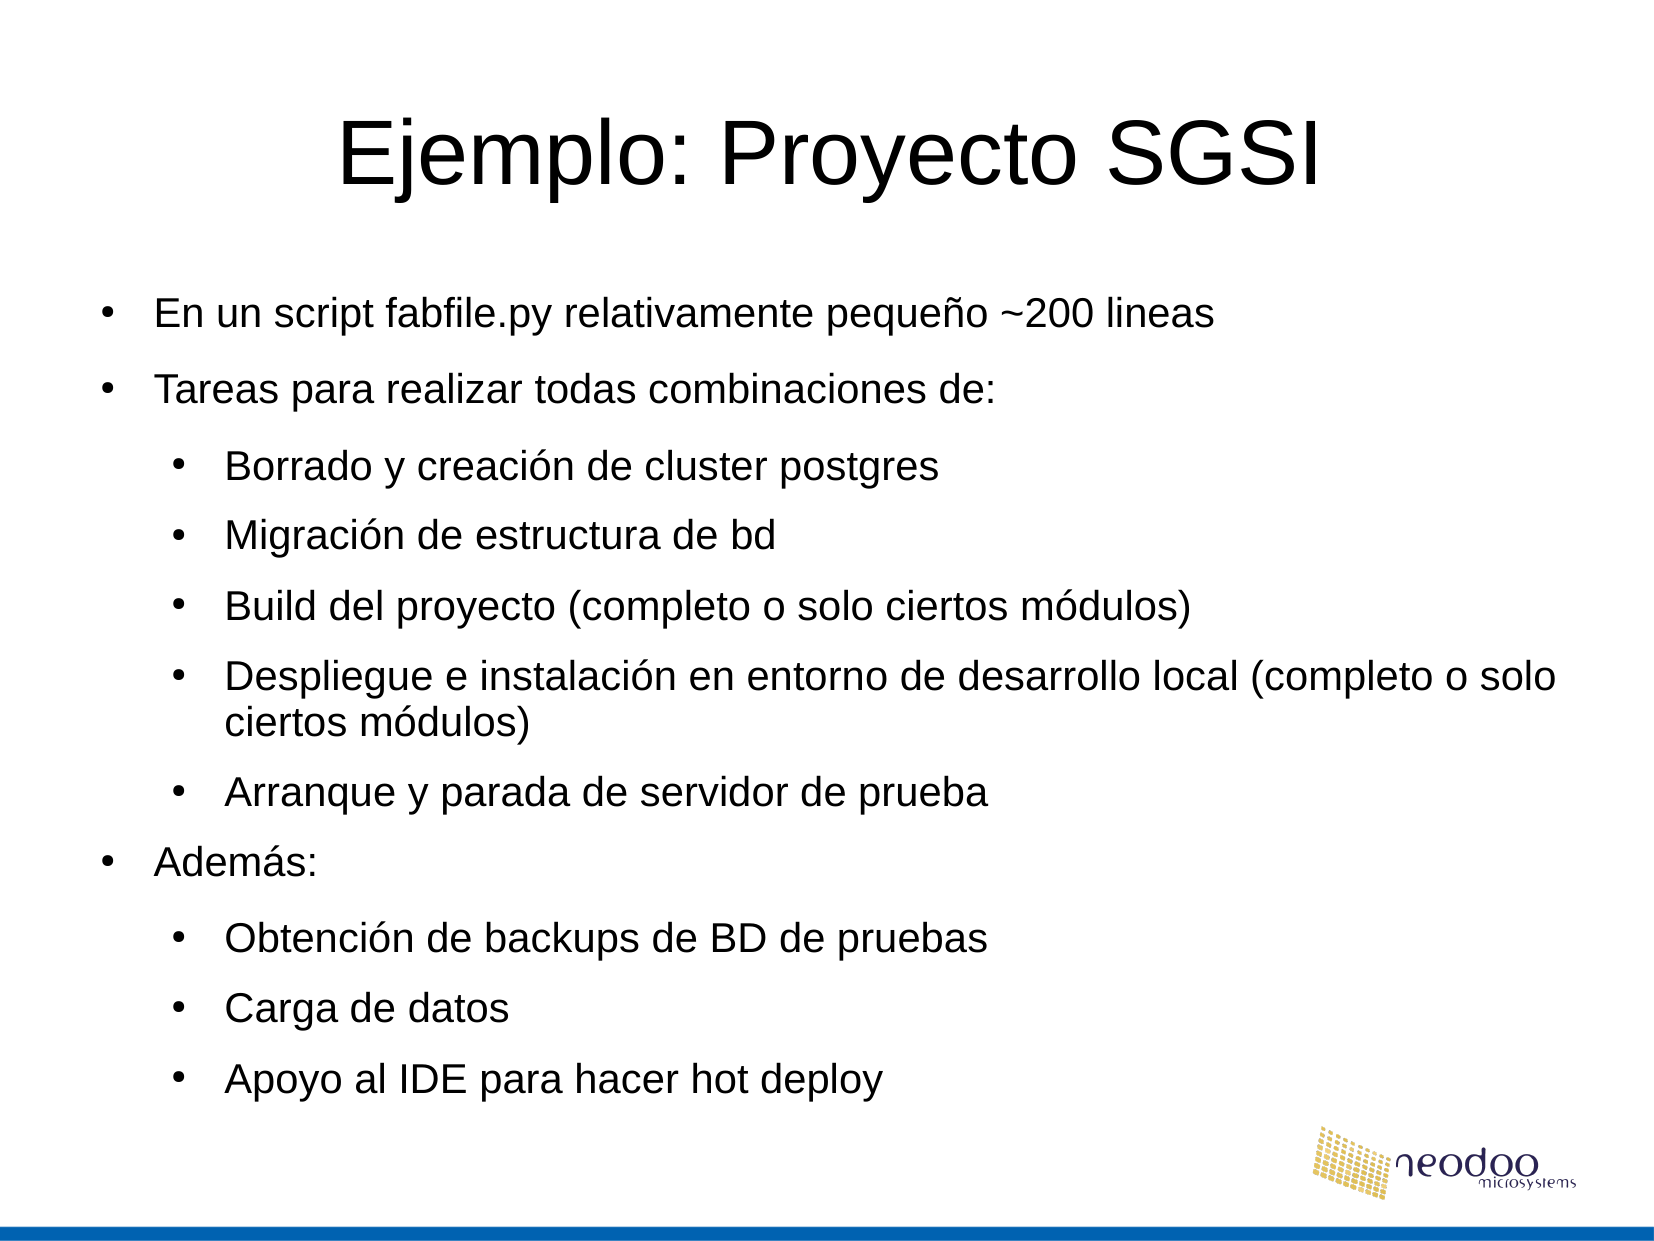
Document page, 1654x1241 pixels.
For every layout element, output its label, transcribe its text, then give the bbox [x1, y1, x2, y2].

picture [1312, 1126, 1576, 1200]
title Ejemplo: Proyecto SGSI [86, 49, 1576, 257]
list En un script fabfile.py relativamente pequeño ~200 lineas Tareas para realizar todas combinaciones de: Borrado y creación de cluster postgres Migración de estructura de bd Build del proyecto (completo o solo ciertos módulos) Despliegue e instalación en entorno de desarrollo local (completo o solo ciertos módulos) Arranque y parada de servidor de prueba Además: Obtención de backups de BD de pruebas Carga de datos Apoyo al IDE para hacer hot deploy [82, 290, 1571, 1109]
